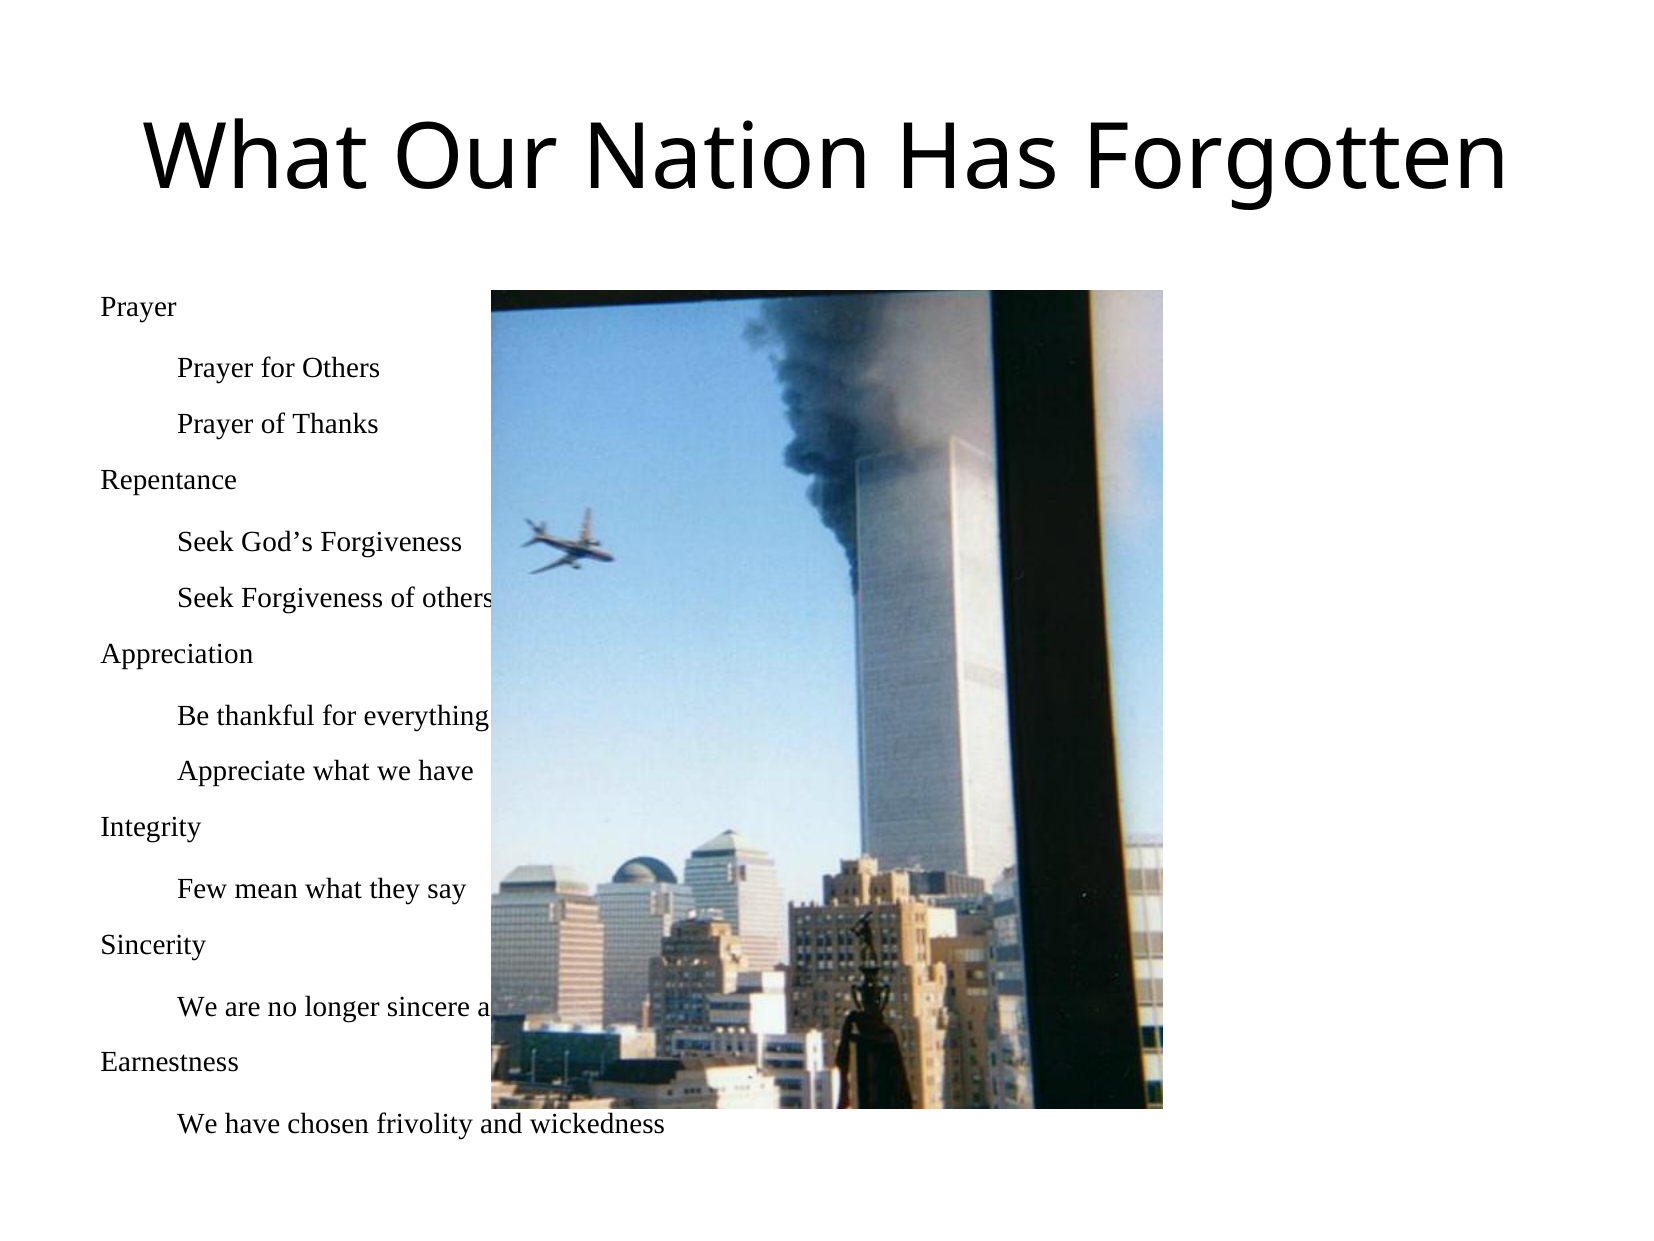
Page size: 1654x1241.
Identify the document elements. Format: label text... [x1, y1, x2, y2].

title What Our Nation Has Forgotten [82, 49, 1571, 257]
picture [423, 290, 1544, 1109]
list Prayer Prayer for Others Prayer of Thanks Repentance Seek God’s Forgiveness Seek Forgiveness of others Appreciation Be thankful for everything Appreciate what we have Integrity Few mean what they say Sincerity We are no longer sincere and honest Earnestness We have chosen frivolity and wickedness [82, 290, 809, 1206]
